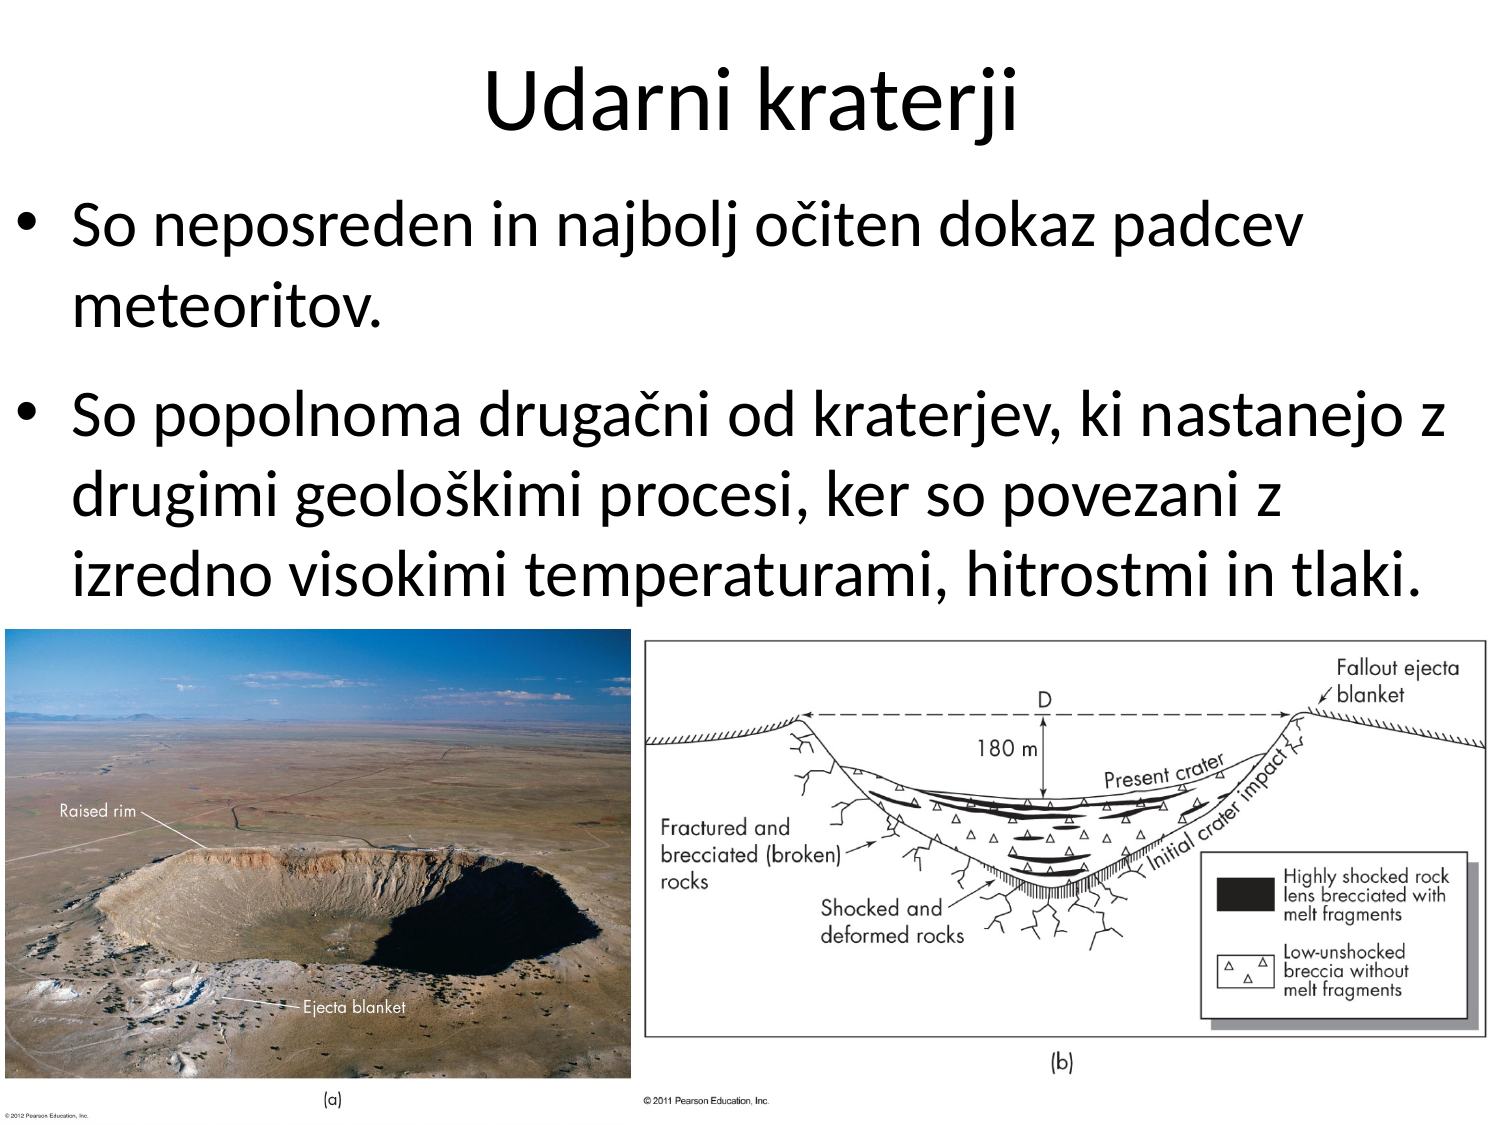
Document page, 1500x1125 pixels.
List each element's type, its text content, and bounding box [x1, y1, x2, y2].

picture [0, 624, 1500, 1125]
title Udarni kraterji [76, 0, 1427, 172]
list So neposreden in najbolj očiten dokaz padcev meteoritov. So popolnoma drugačni od kraterjev, ki nastanejo z drugimi geološkimi procesi, ker so povezani z izredno visokimi temperaturami, hitrostmi in tlaki. [0, 172, 1500, 625]
